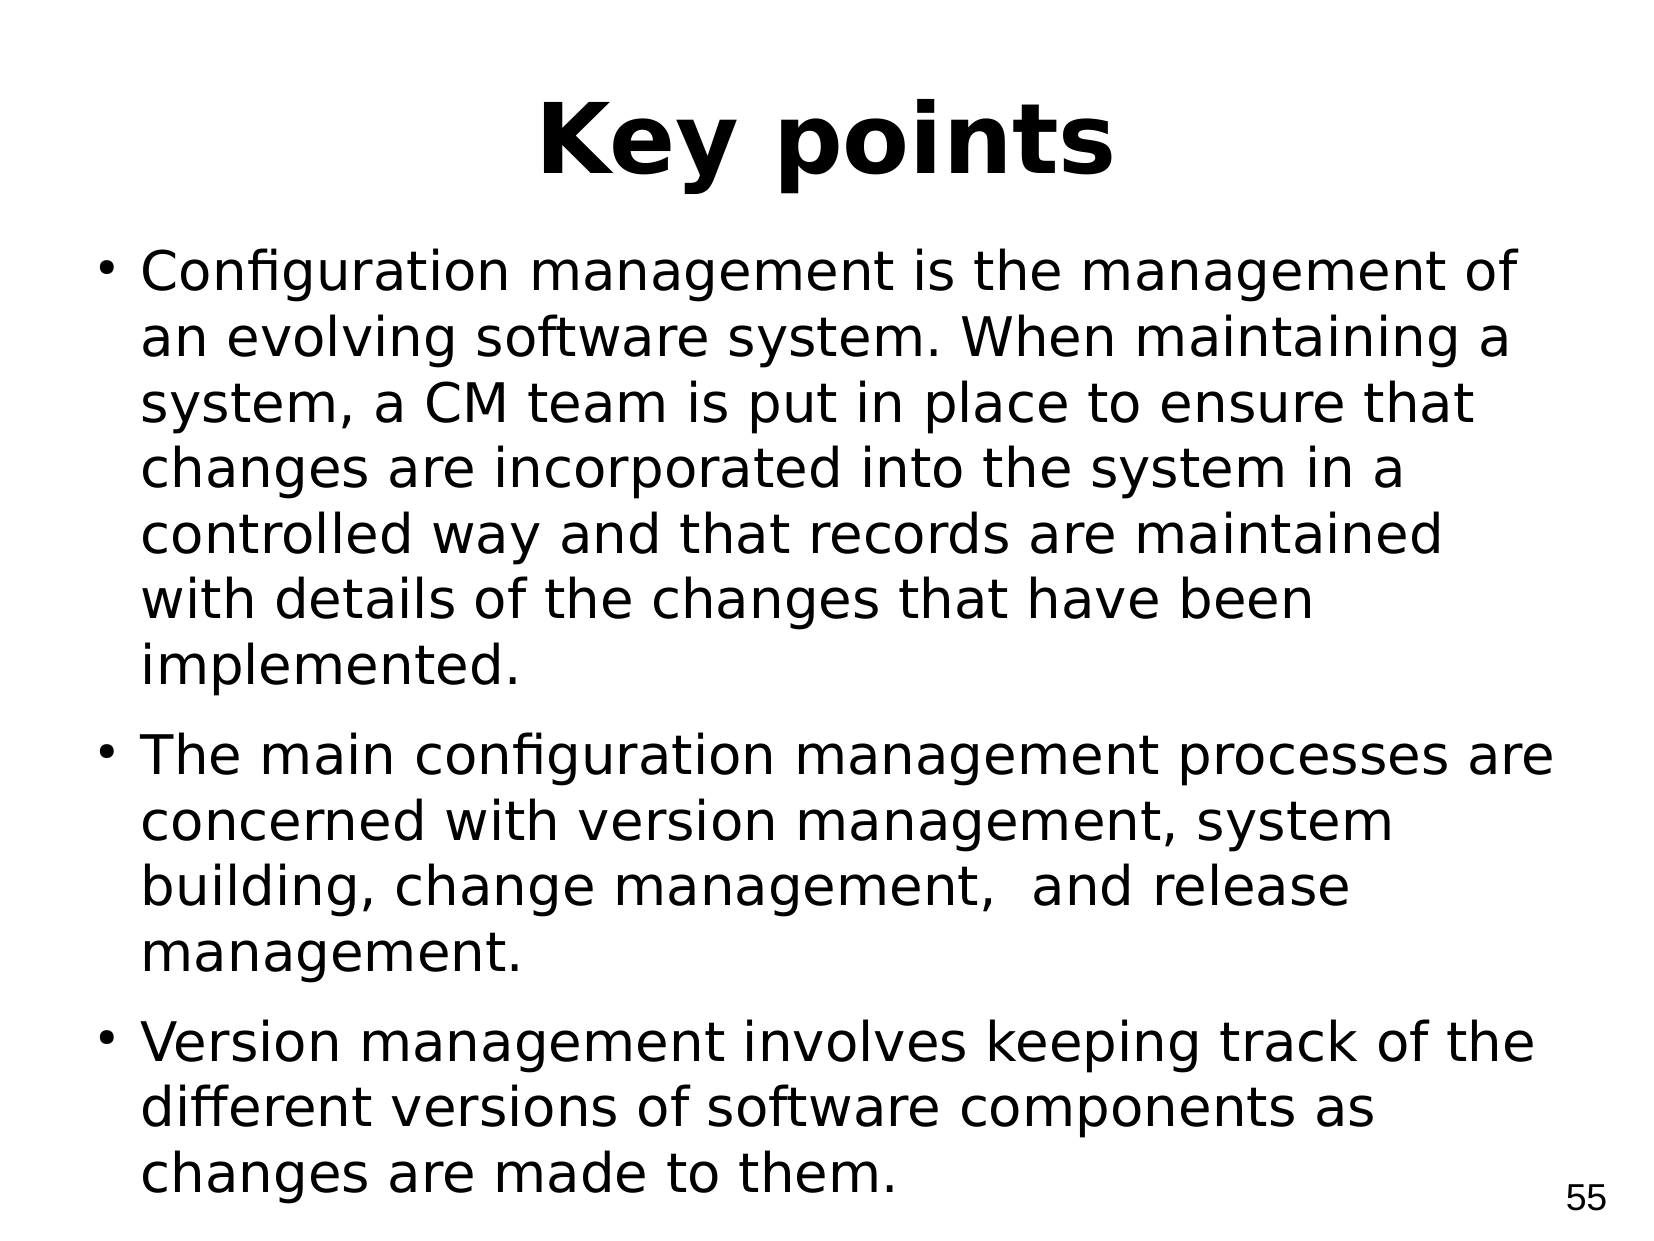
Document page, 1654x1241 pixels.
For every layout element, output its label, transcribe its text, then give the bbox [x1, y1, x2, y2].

list Configuration management is the management of an evolving software system. When maintaining a system, a CM team is put in place to ensure that changes are incorporated into the system in a controlled way and that records are maintained with details of the changes that have been implemented. The main configuration management processes are concerned with version management, system building, change management, and release management. Version management involves keeping track of the different versions of software components as changes are made to them. [82, 236, 1571, 1205]
title Key points [82, 61, 1571, 207]
